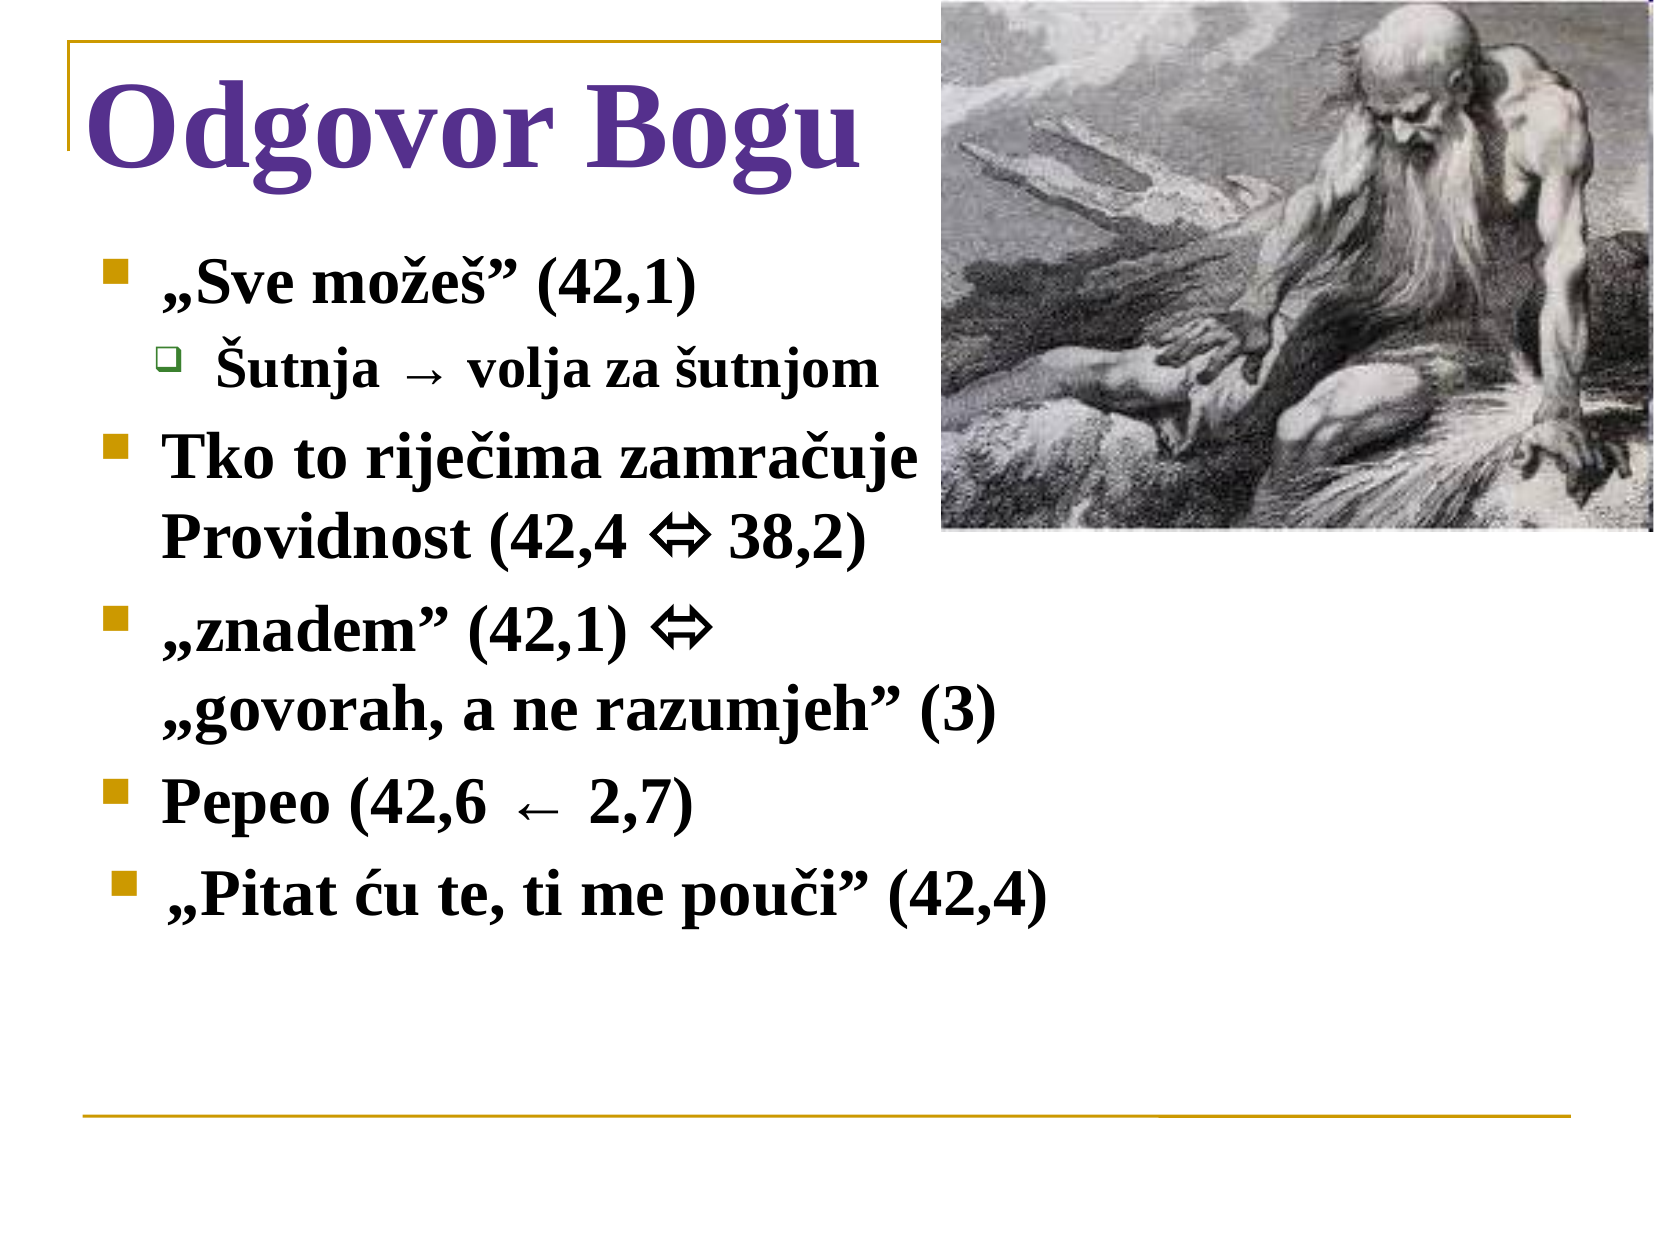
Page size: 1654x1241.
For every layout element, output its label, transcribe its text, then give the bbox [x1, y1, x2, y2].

picture [941, 0, 1654, 532]
list „Sve možeš” (42,1) Šutnja → volja za šutnjom Tko to riječima zamračuje Providnost (42,4  38,2) „znadem” (42,1)  „govorah, a ne razumjeh” (3) Pepeo (42,6 ← 2,7) „Pitat ću te, ti me pouči” (42,4) [84, 229, 1565, 1109]
title Odgovor Bogu [68, 35, 941, 242]
